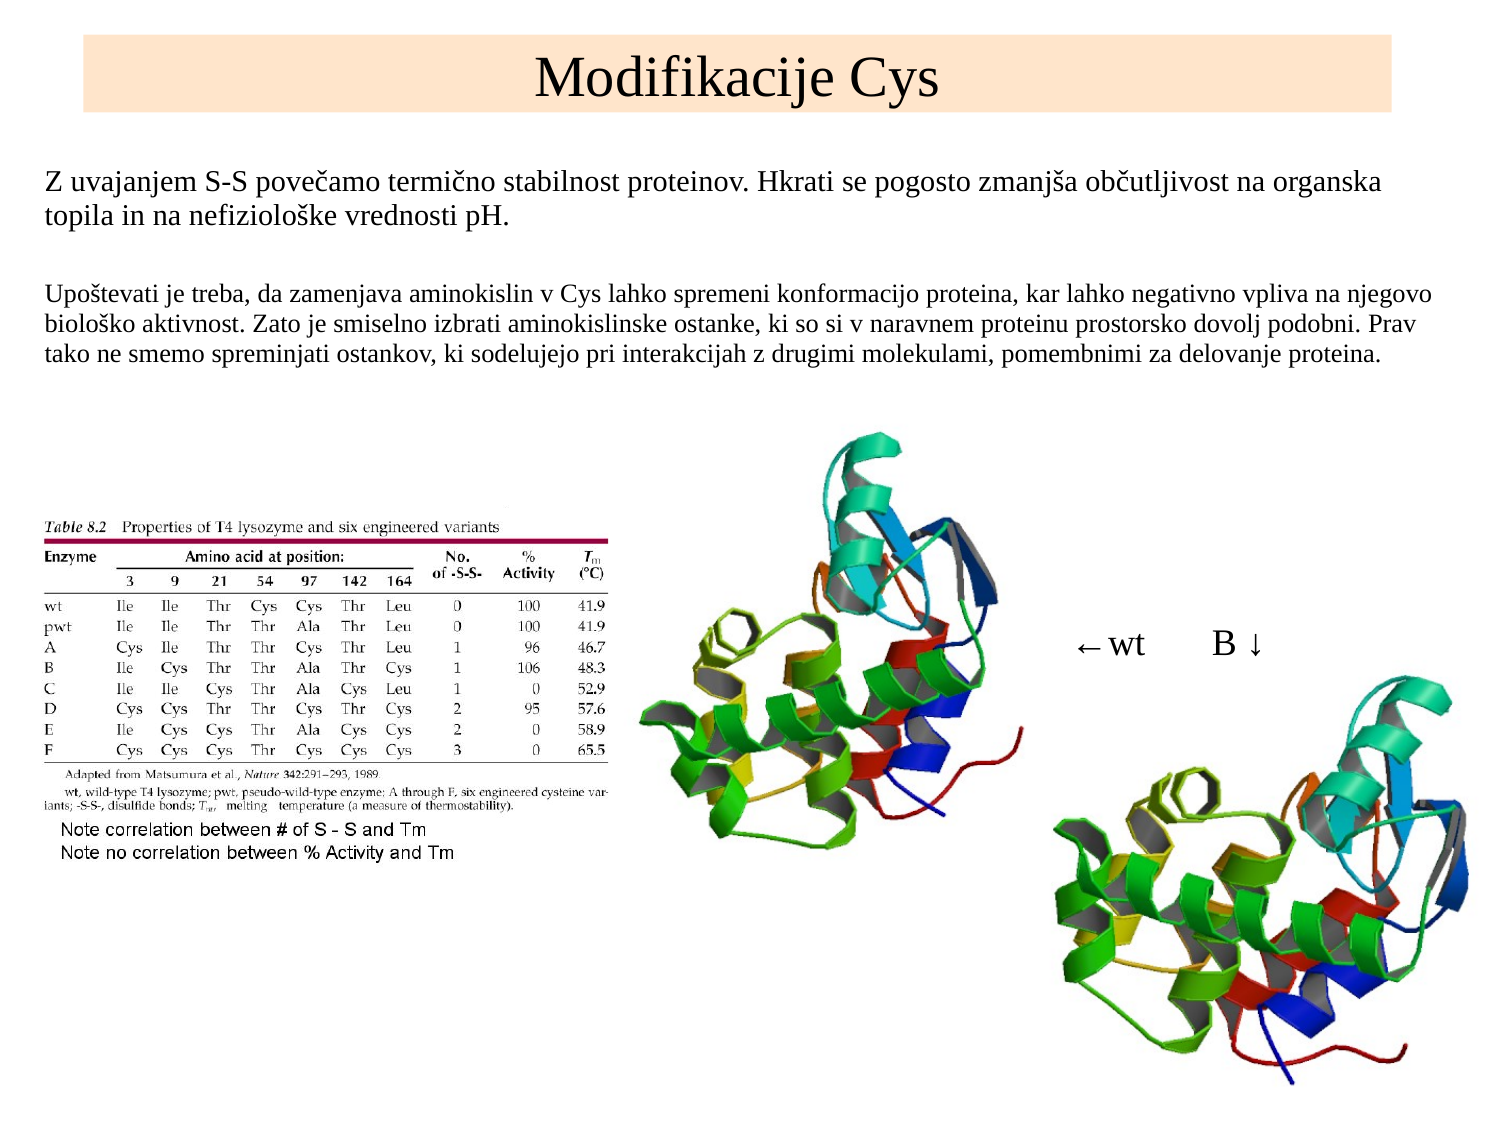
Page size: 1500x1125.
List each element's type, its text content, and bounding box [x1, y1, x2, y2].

picture [620, 408, 1500, 1105]
text_box ←wt B ↓ [1055, 610, 1316, 671]
list Z uvajanjem S-S povečamo termično stabilnost proteinov. Hkrati se pogosto zmanjša občutljivost na organska topila in na nefiziološke vrednosti pH. Upoštevati je treba, da zamenjava aminokislin v Cys lahko spremeni konformacijo proteina, kar lahko negativno vpliva na njegovo biološko aktivnost. Zato je smiselno izbrati aminokislinske ostanke, ki so si v naravnem proteinu prostorsko dovolj podobni. Prav tako ne smemo spreminjati ostankov, ki sodelujejo pri interakcijah z drugimi molekulami, pomembnimi za delovanje proteina. [29, 155, 1450, 409]
picture [41, 505, 609, 883]
title Modifikacije Cys [83, 34, 1392, 113]
